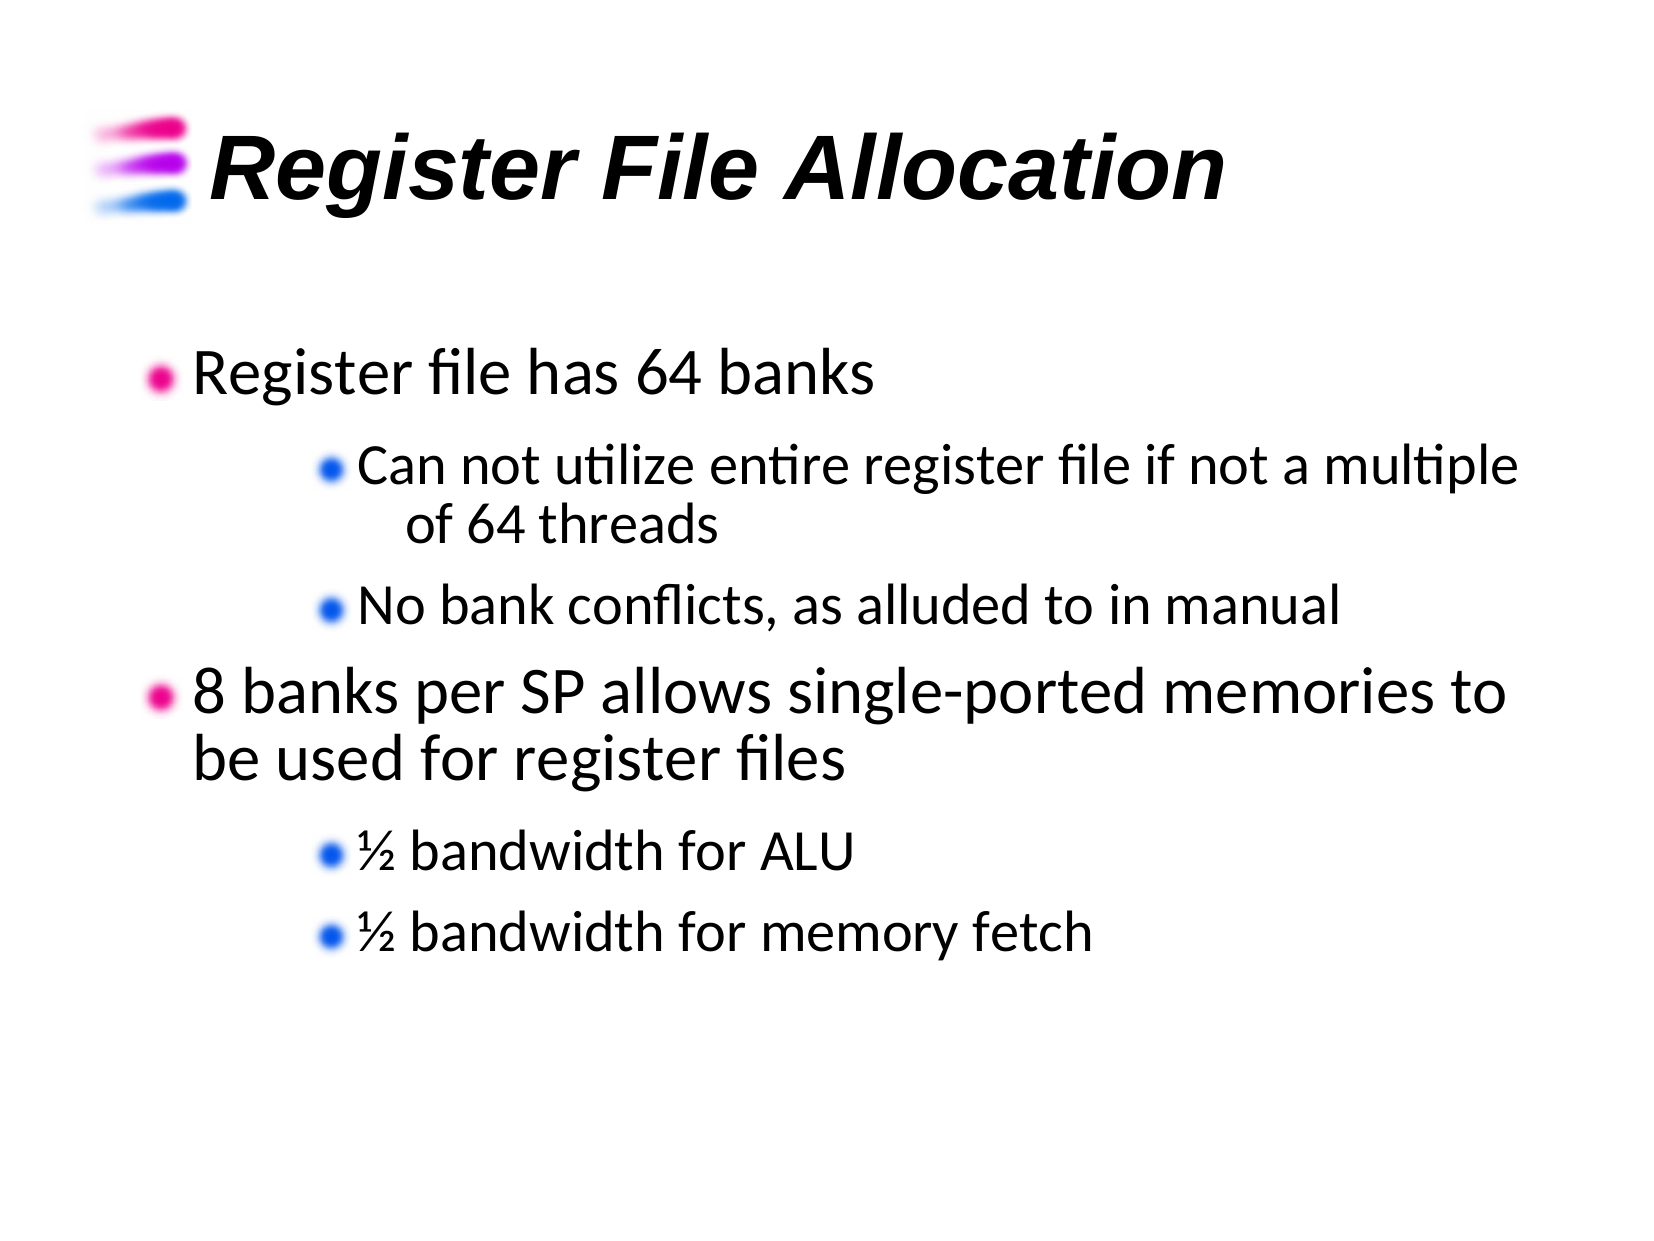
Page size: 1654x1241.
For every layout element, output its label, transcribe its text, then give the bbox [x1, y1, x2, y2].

picture [83, 110, 192, 224]
list Register file has 64 banks Can not utilize entire register file if not a multiple of 64 threads No bank conflicts, as alluded to in manual 8 banks per SP allows single-ported memories to be used for register files ½ bandwidth for ALU ½ bandwidth for memory fetch [121, 344, 1534, 1127]
title Register File Allocation [209, 64, 1531, 272]
